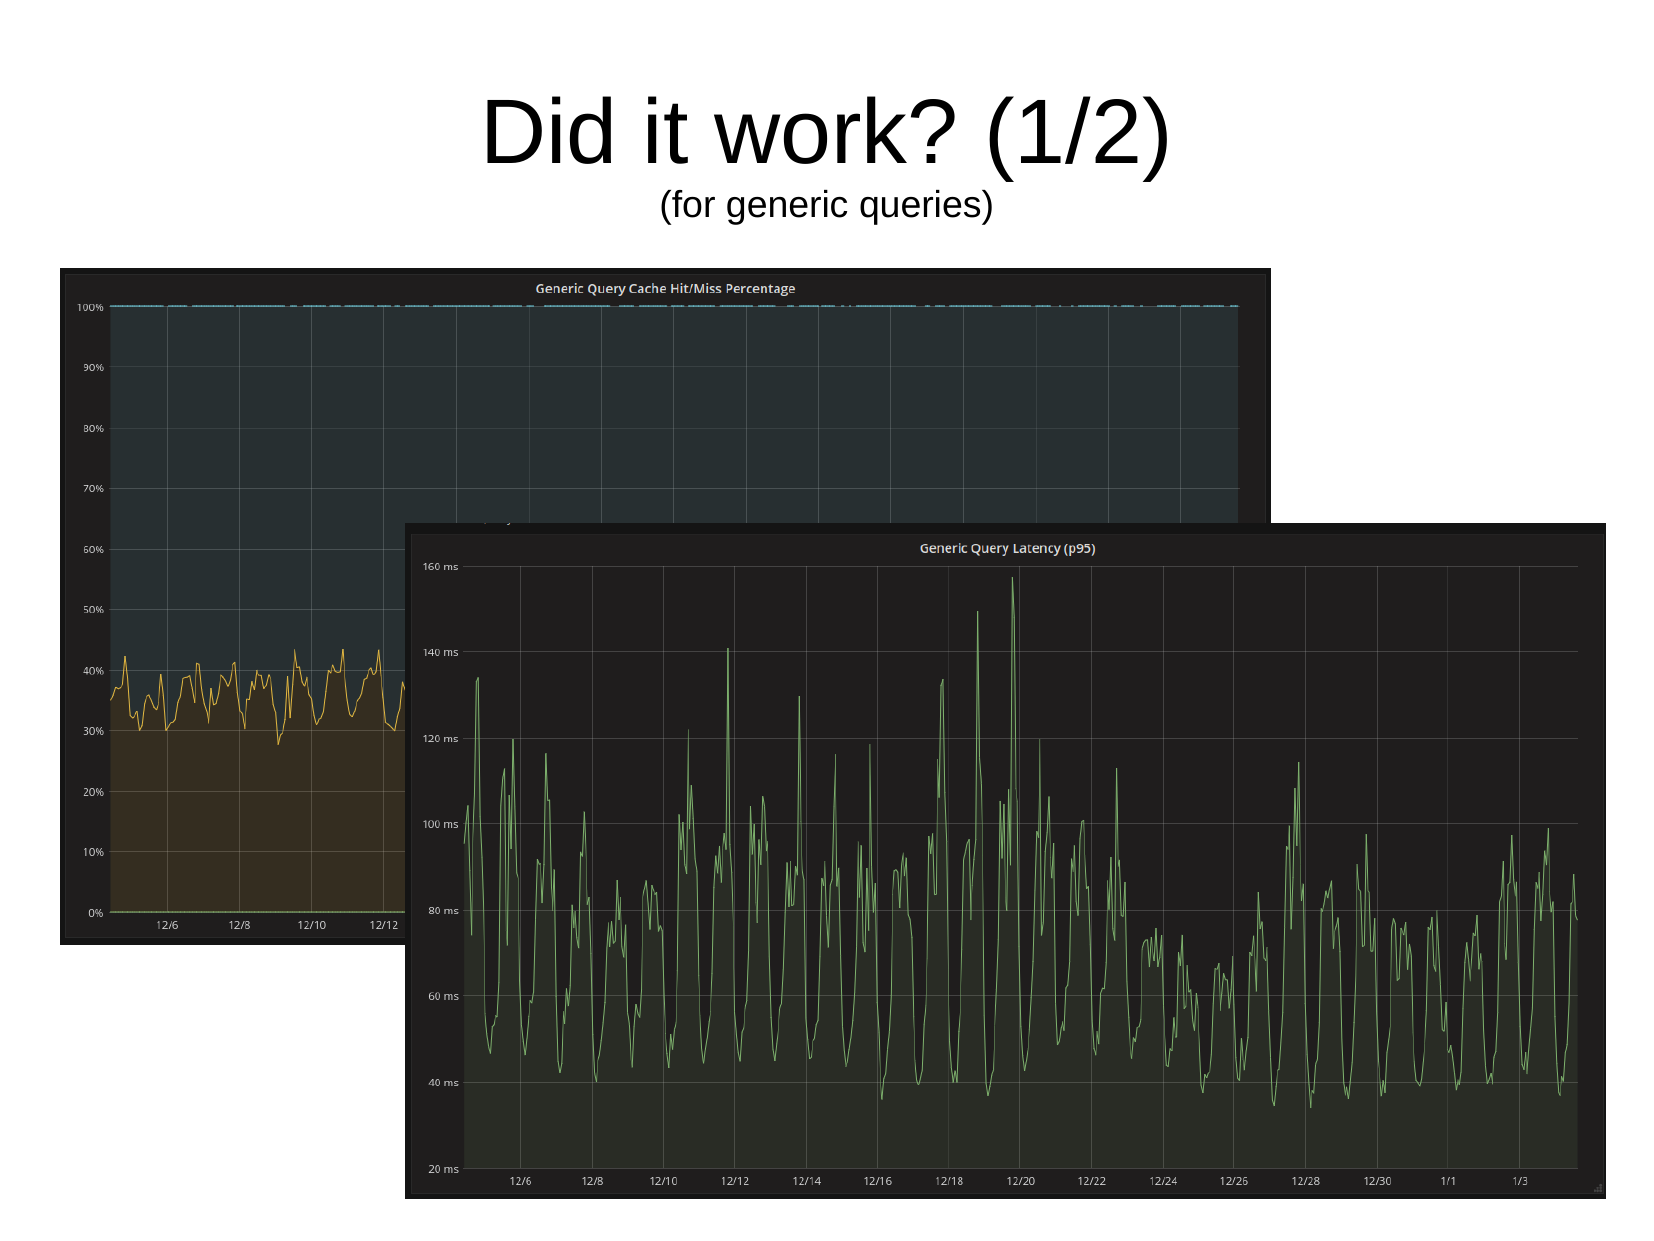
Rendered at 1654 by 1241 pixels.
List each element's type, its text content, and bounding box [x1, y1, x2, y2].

title Did it work? (1/2) (for generic queries) [82, 49, 1571, 257]
picture [60, 268, 1606, 1199]
